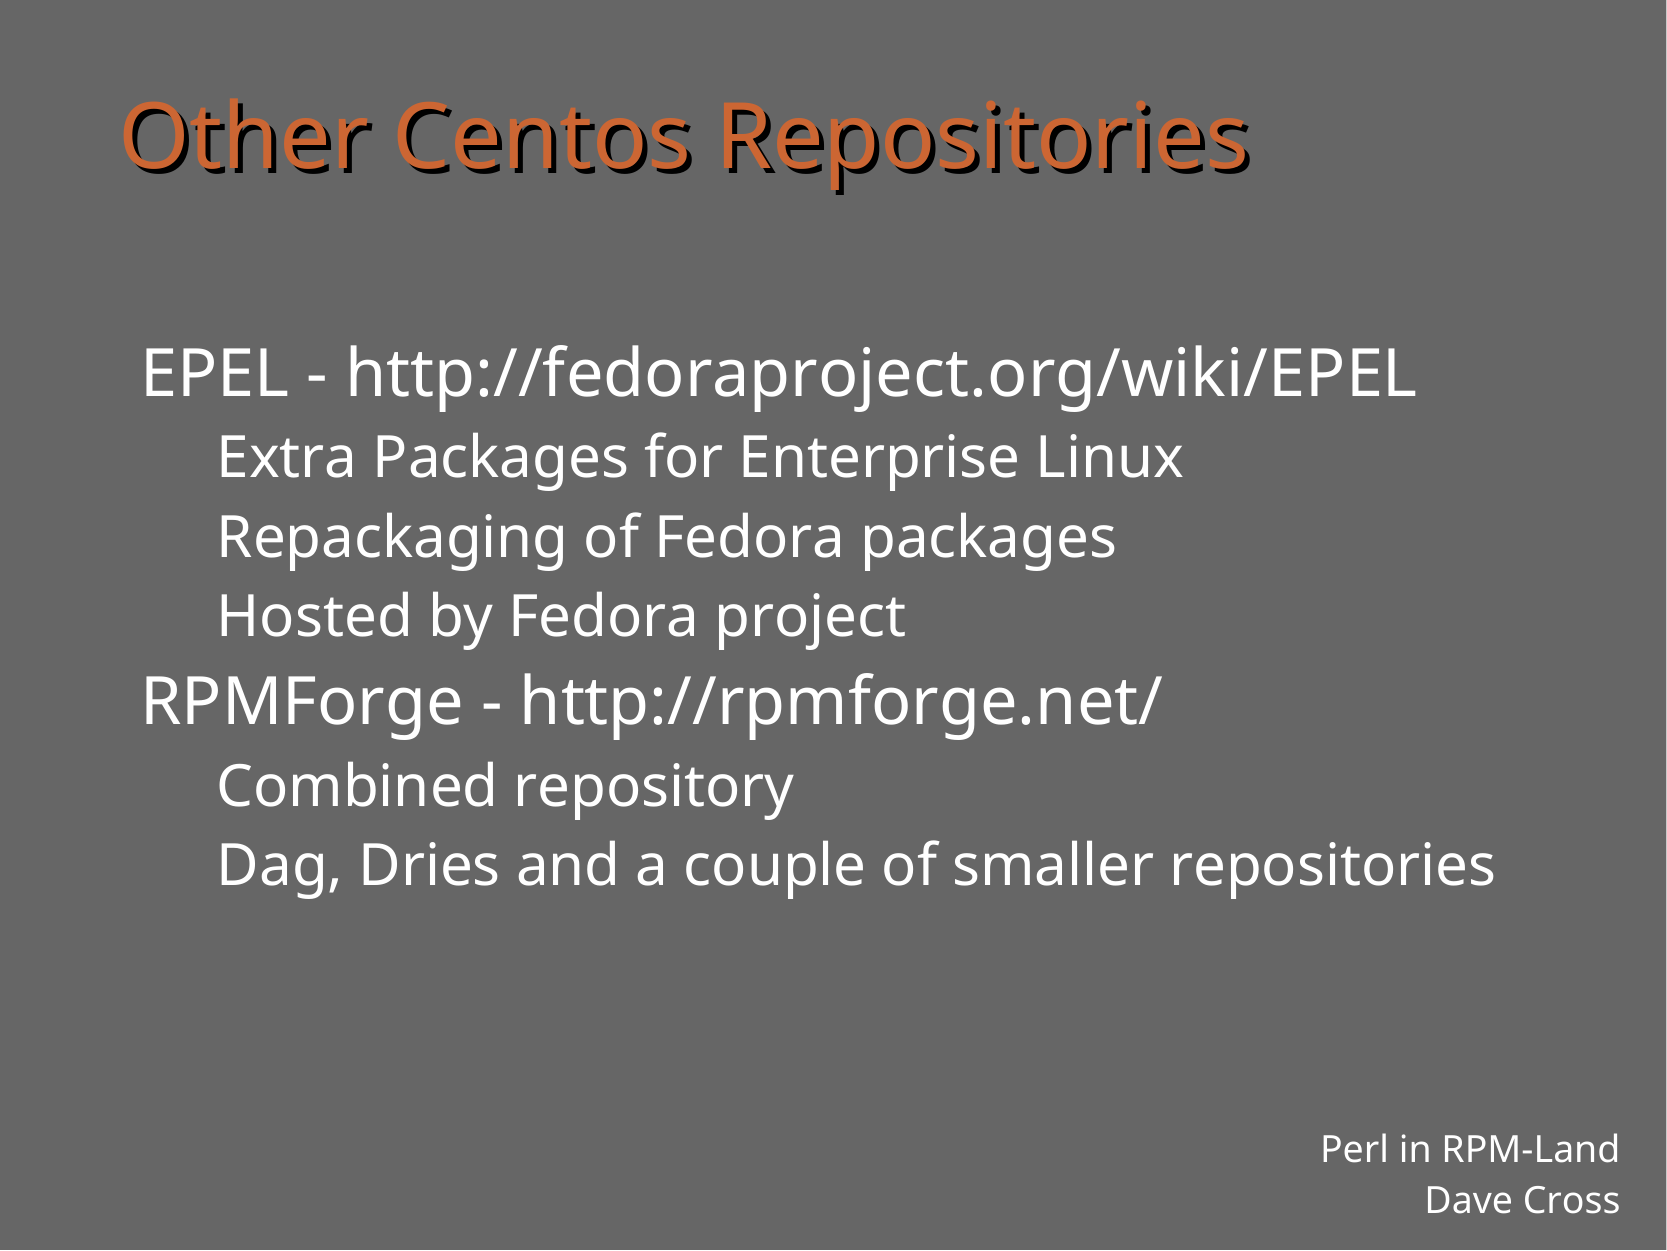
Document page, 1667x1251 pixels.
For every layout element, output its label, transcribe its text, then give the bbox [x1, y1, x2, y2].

title Other Centos Repositories [118, 59, 1542, 207]
list EPEL - http://fedoraproject.org/wiki/EPEL Extra Packages for Enterprise Linux Repackaging of Fedora packages Hosted by Fedora project RPMForge - http://rpmforge.net/ Combined repository Dag, Dries and a couple of smaller repositories [122, 324, 1546, 1123]
